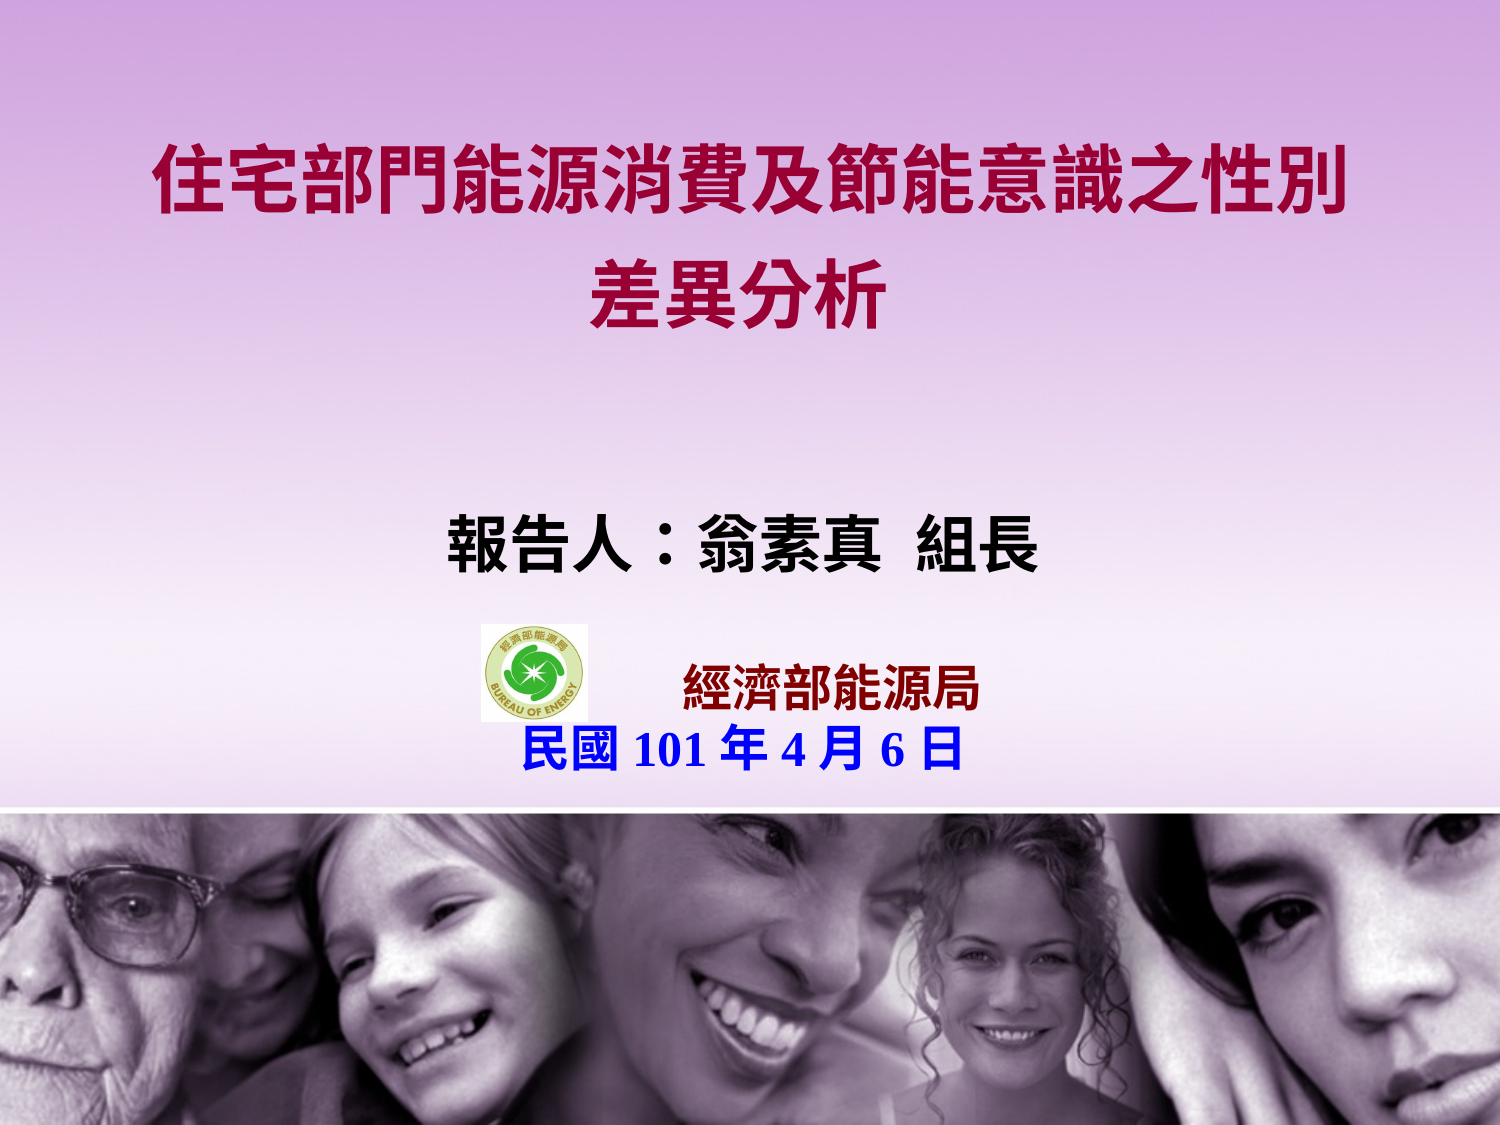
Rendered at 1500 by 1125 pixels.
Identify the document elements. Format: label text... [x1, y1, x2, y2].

title 住宅部門能源消費及節能意識之性別差異分析 [112, 87, 1388, 350]
subtitle 報告人：翁素真 組長 經濟部能源局 民國101年4月6日 [137, 512, 1351, 663]
picture [0, 0, 1500, 1125]
